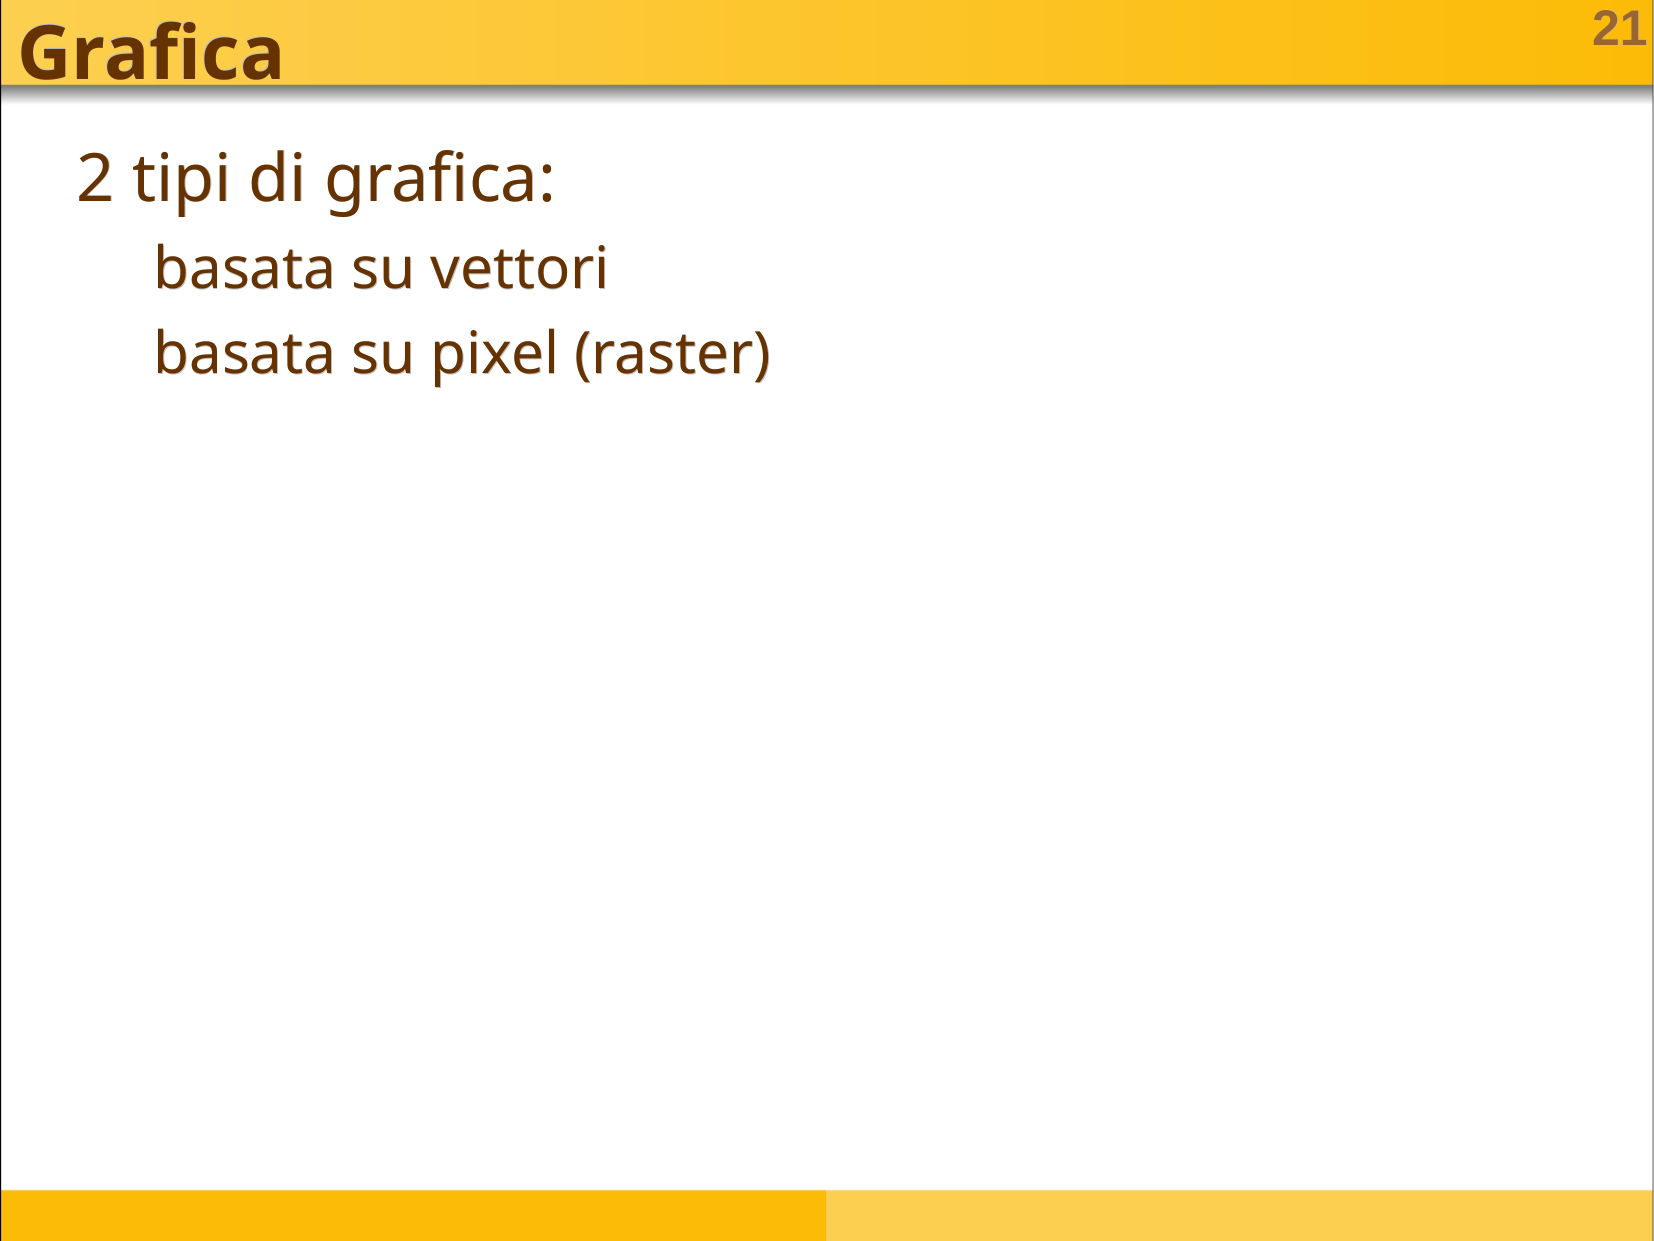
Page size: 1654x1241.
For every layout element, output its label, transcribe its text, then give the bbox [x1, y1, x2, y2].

list 2 tipi di grafica: basata su vettori basata su pixel (raster) [59, 129, 1595, 365]
picture [0, 0, 1654, 1241]
title Grafica [0, 0, 1477, 87]
